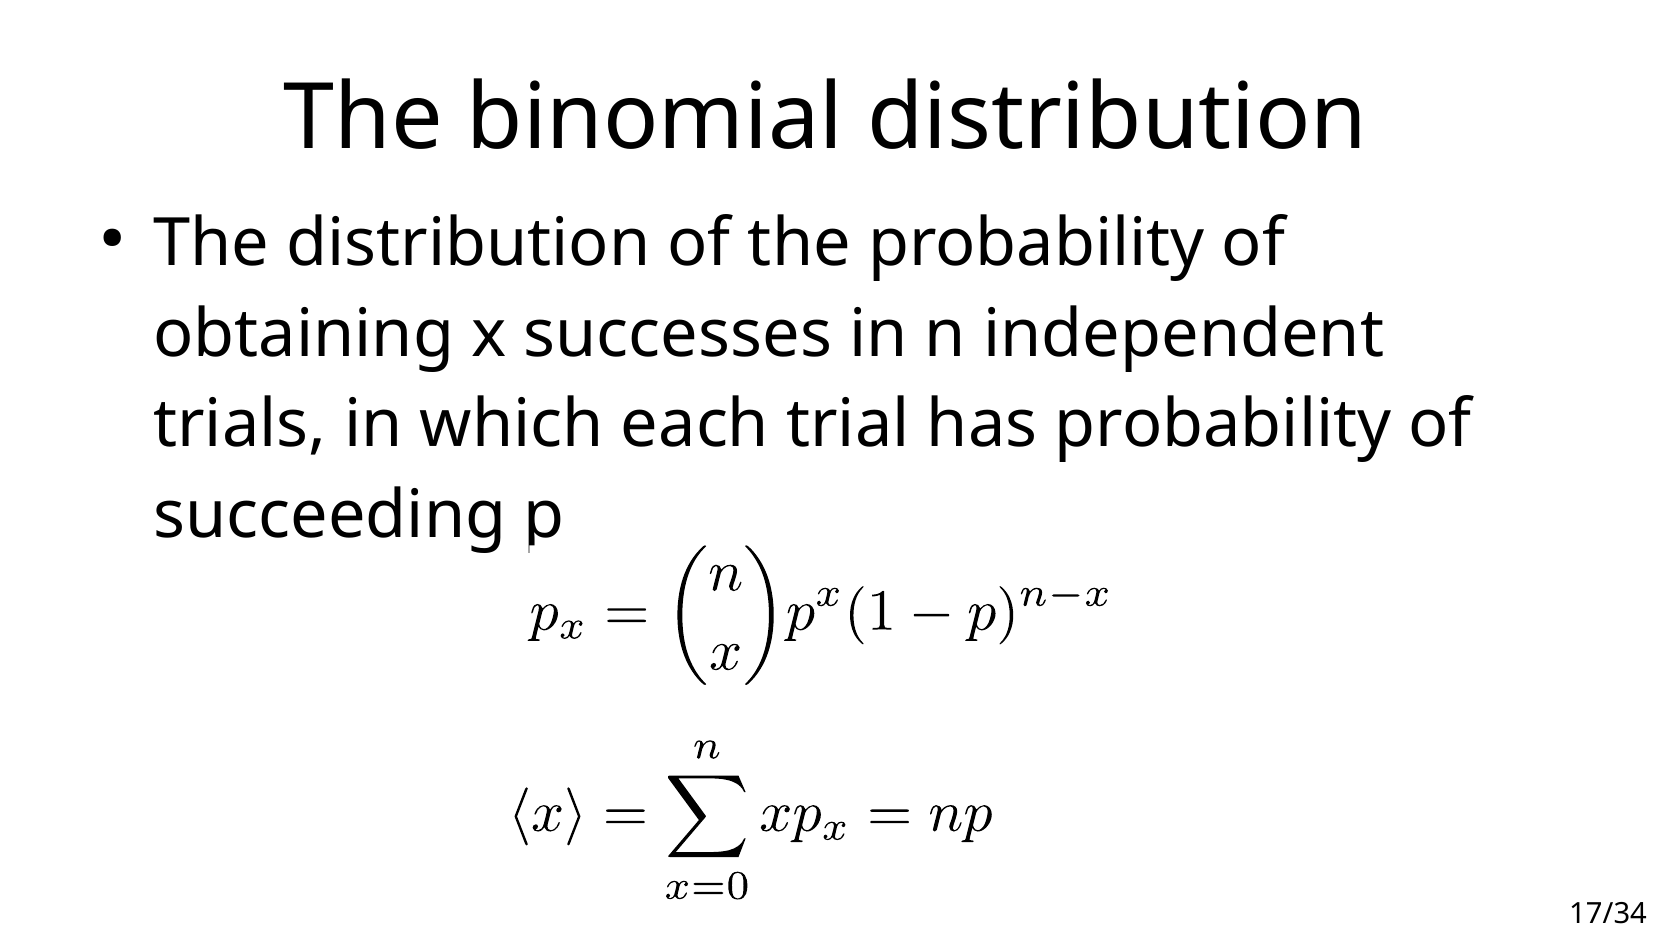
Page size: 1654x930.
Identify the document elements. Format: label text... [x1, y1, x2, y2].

list The distribution of the probability of obtaining x successes in n independent trials, in which each trial has probability of succeeding p [82, 193, 1571, 734]
title The binomial distribution [82, 1, 1571, 193]
text_box [527, 545, 1111, 685]
text_box [508, 740, 993, 900]
